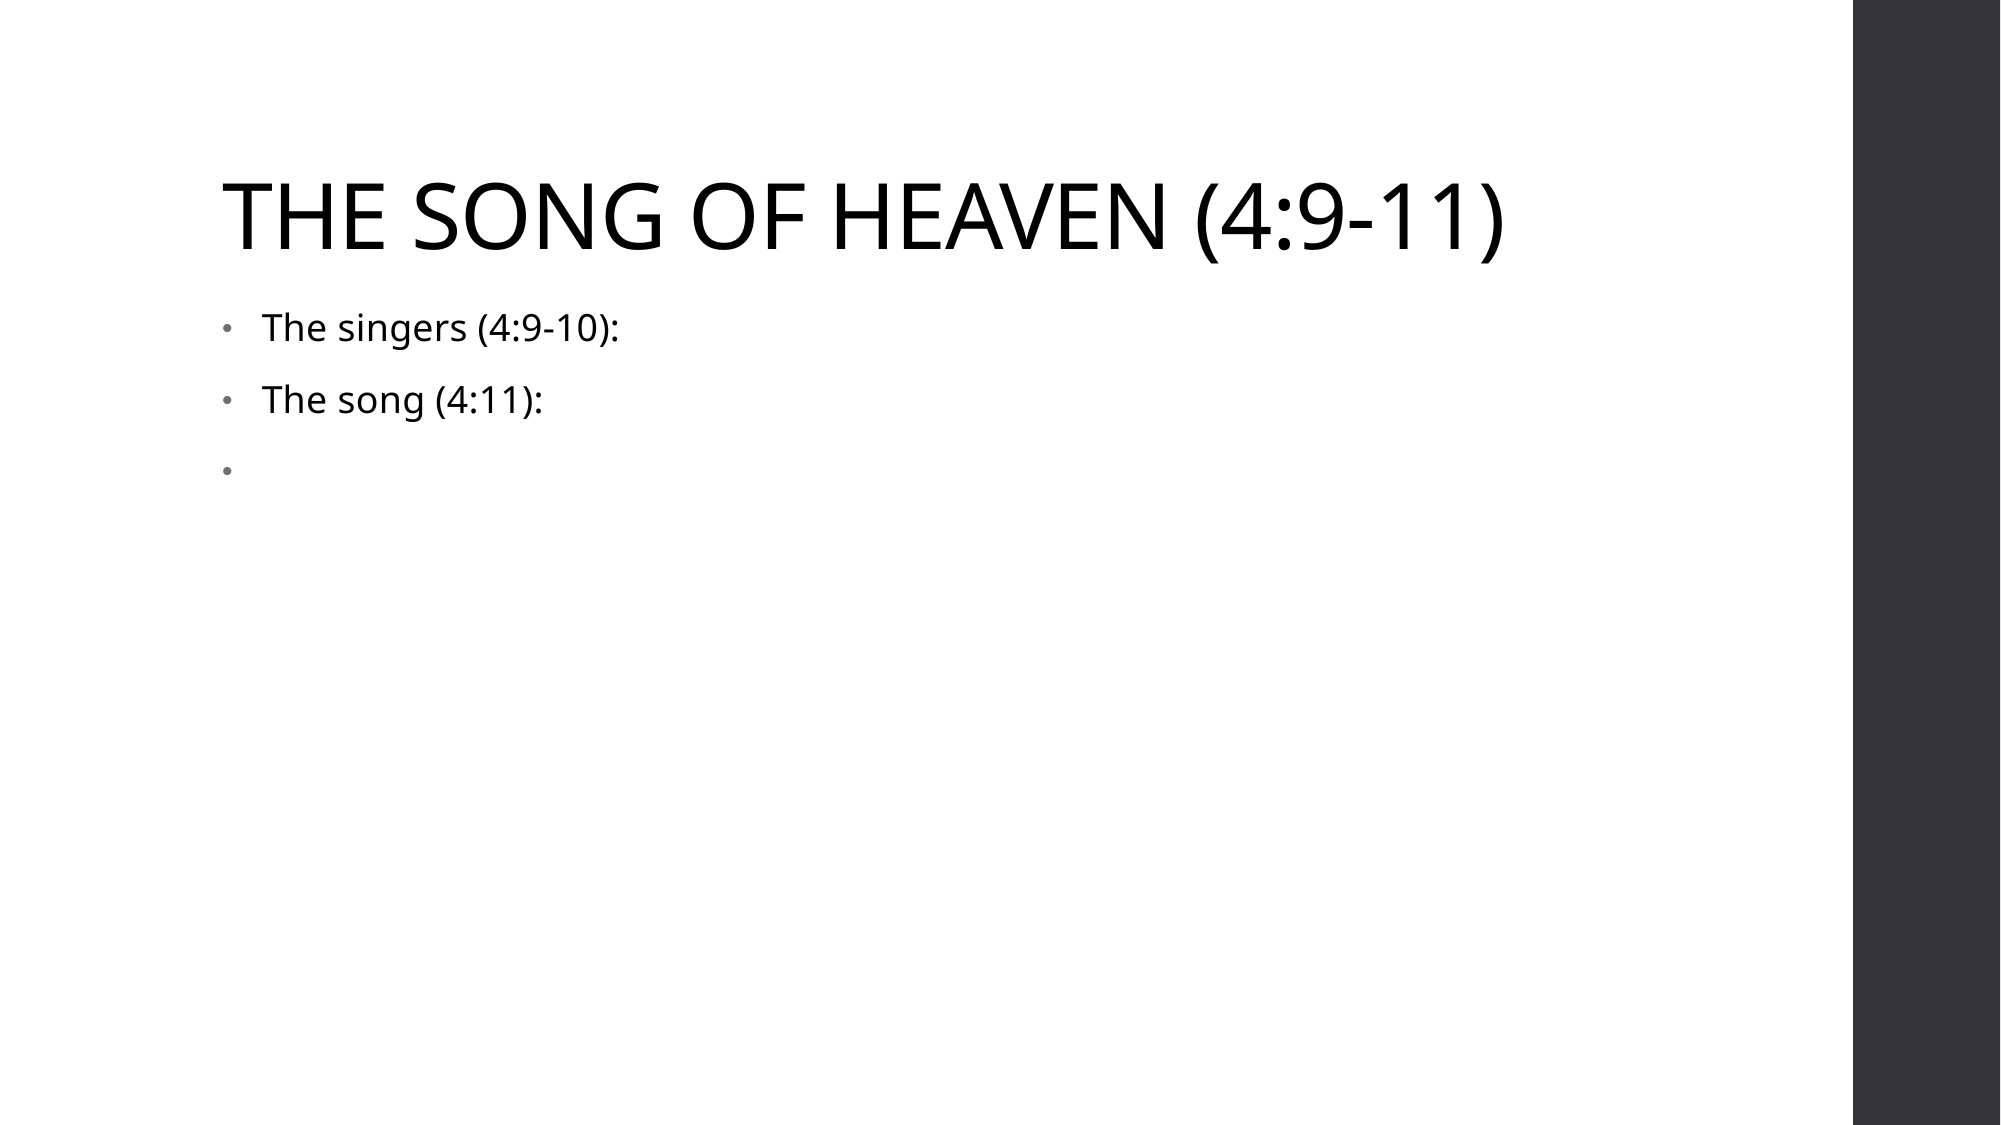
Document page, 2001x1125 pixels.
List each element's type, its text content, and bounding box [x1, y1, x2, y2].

title THE SONG OF HEAVEN (4:9-11) [206, 60, 1797, 278]
list The singers (4:9-10): The song (4:11): [206, 299, 1617, 1014]
